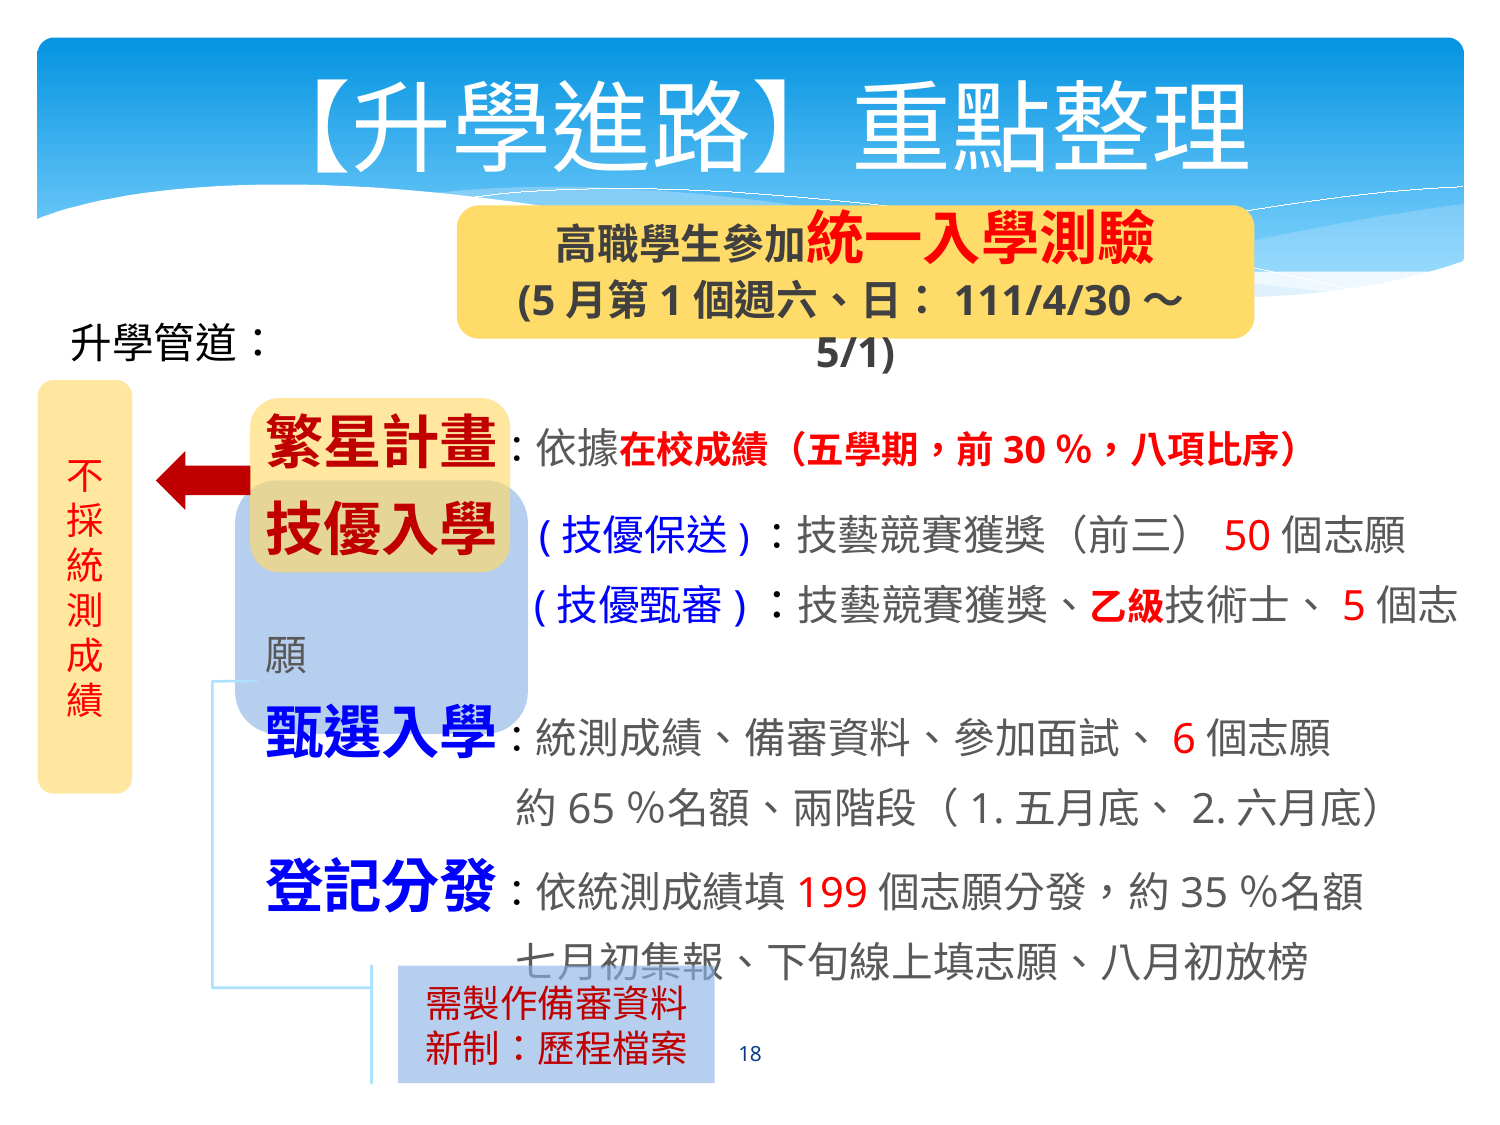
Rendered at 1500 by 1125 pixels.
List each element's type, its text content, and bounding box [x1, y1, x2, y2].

text_box 升學管道： [55, 309, 298, 381]
text_box 18 [654, 1025, 846, 1086]
text_box 【升學進路】重點整理 [76, 57, 1427, 210]
text_box 不採 統測成績 [37, 380, 133, 794]
text_box 需製作備審資料 新制：歷程檔案 [398, 966, 715, 1083]
text_box 高職學生參加統一入學測驗 (5月第1個週六、日：111/4/30～5/1) [456, 205, 1255, 339]
text_box 繁星計畫：依據在校成績（五學期，前30％，八項比序） 技優入學 (技優保送)：技藝競賽獲獎（前三）50個志願 (技優甄審)：技藝競賽獲獎、乙級技術士、5個志願 甄選入學：統測成績、備審資料、參加面試、6個志願 約65％名額、兩階段（1.五月底、2.六月底） 登記分發：依統測成績填199個志願分發，約35％名額 七月初集報、下旬線上填志願、八月初放榜 [250, 398, 1500, 993]
text_box [155, 450, 251, 724]
